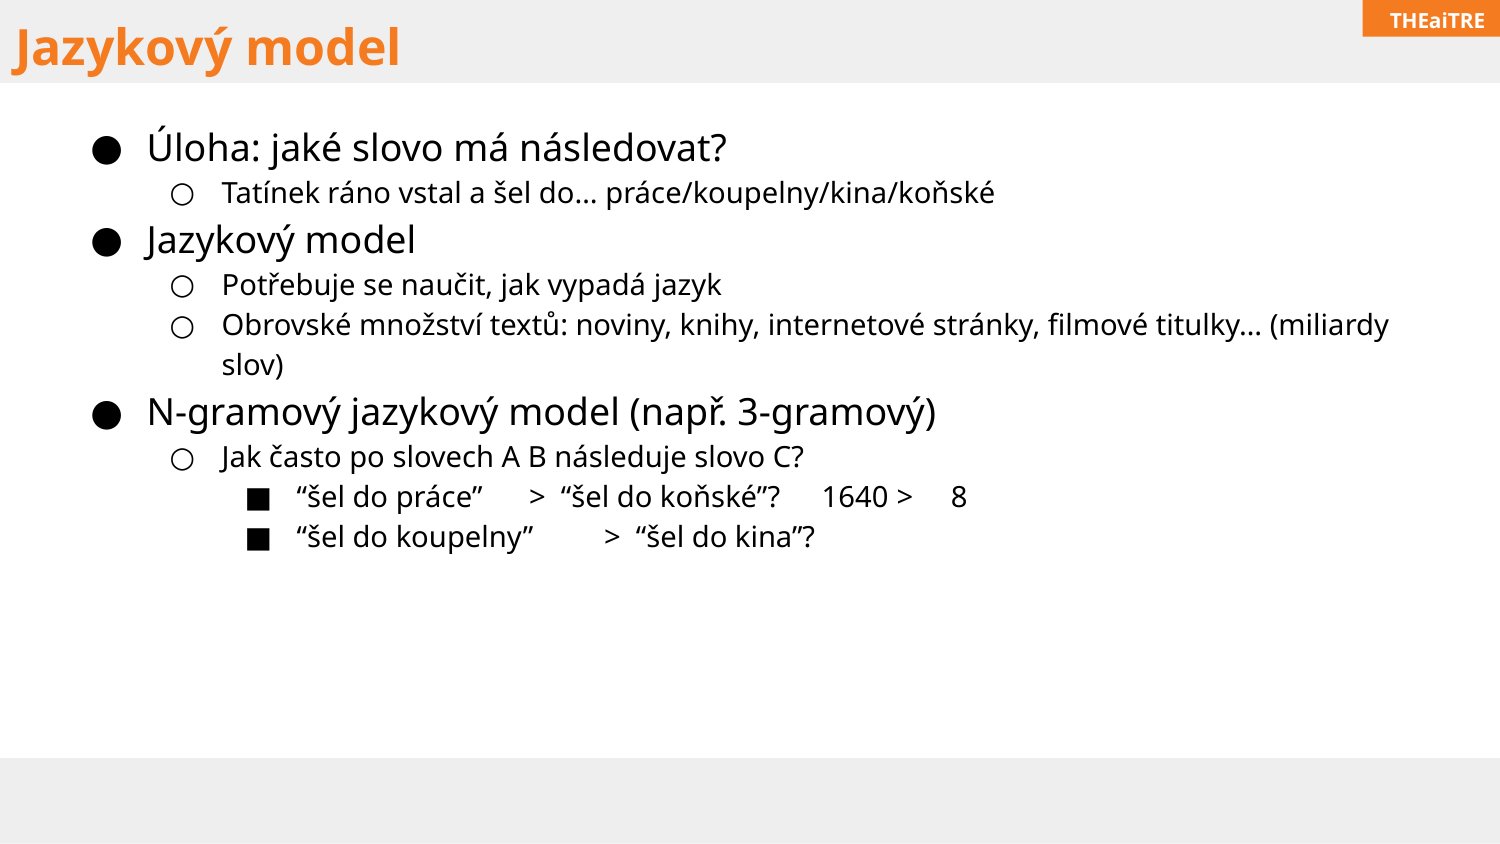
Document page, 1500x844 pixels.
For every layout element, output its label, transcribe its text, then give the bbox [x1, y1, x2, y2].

list Úloha: jaké slovo má následovat? Tatínek ráno vstal a šel do… práce/koupelny/kina/koňské Jazykový model Potřebuje se naučit, jak vypadá jazyk Obrovské množství textů: noviny, knihy, internetové stránky, filmové titulky… (miliardy slov) N-gramový jazykový model (např. 3-gramový) Jak často po slovech A B následuje slovo C? “šel do práce” > “šel do koňské”? 1640 > 8 “šel do koupelny” > “šel do kina”? [56, 102, 1455, 778]
title Jazykový model [0, 0, 1500, 83]
subtitle THEaiTRE [1362, 0, 1500, 37]
